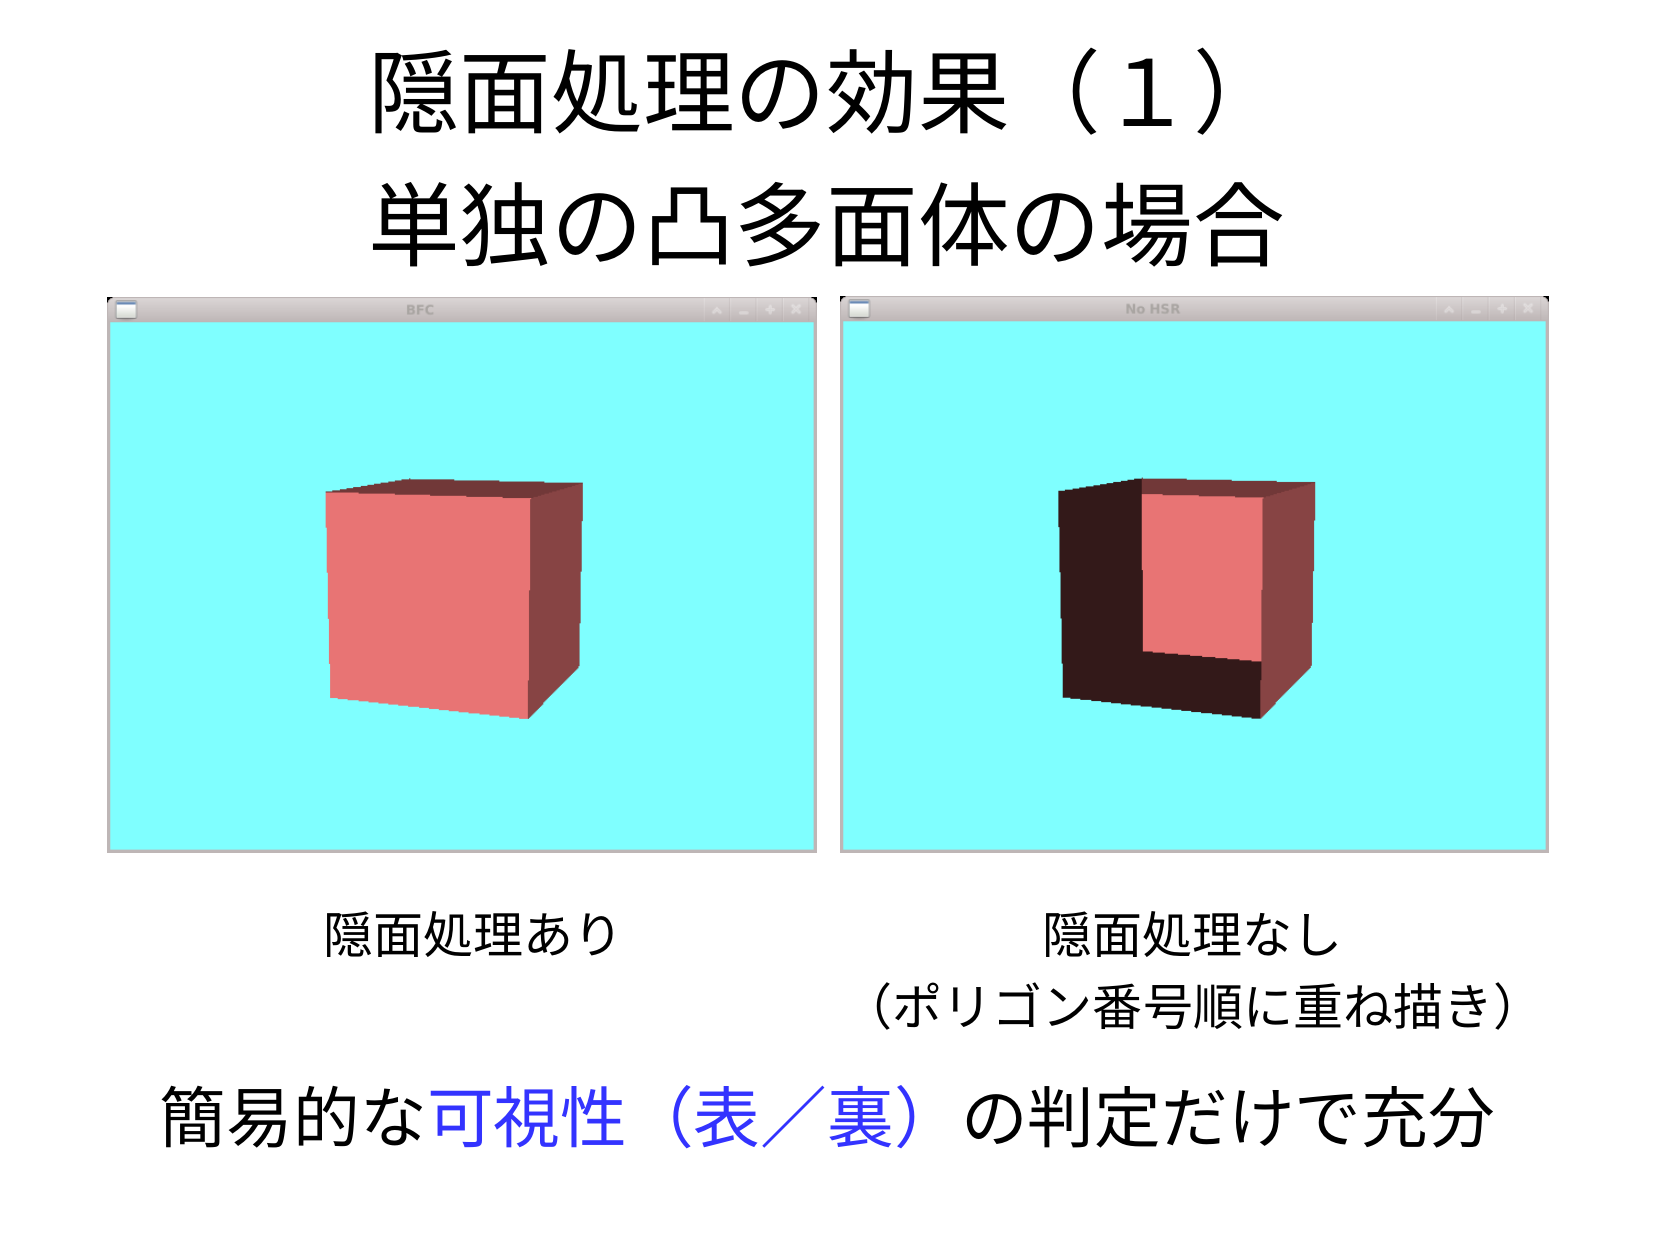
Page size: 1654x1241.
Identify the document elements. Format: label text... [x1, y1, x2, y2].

title 隠面処理の効果（１） 単独の凸多面体の場合 [82, 49, 1571, 257]
picture [840, 296, 1549, 853]
text_box 隠面処理あり [308, 887, 639, 957]
picture [107, 297, 817, 853]
text_box 隠面処理なし （ポリゴン番号順に重ね描き） [828, 887, 1558, 1010]
text_box 簡易的な可視性（表／裏）の判定だけで充分 [145, 1057, 1510, 1144]
